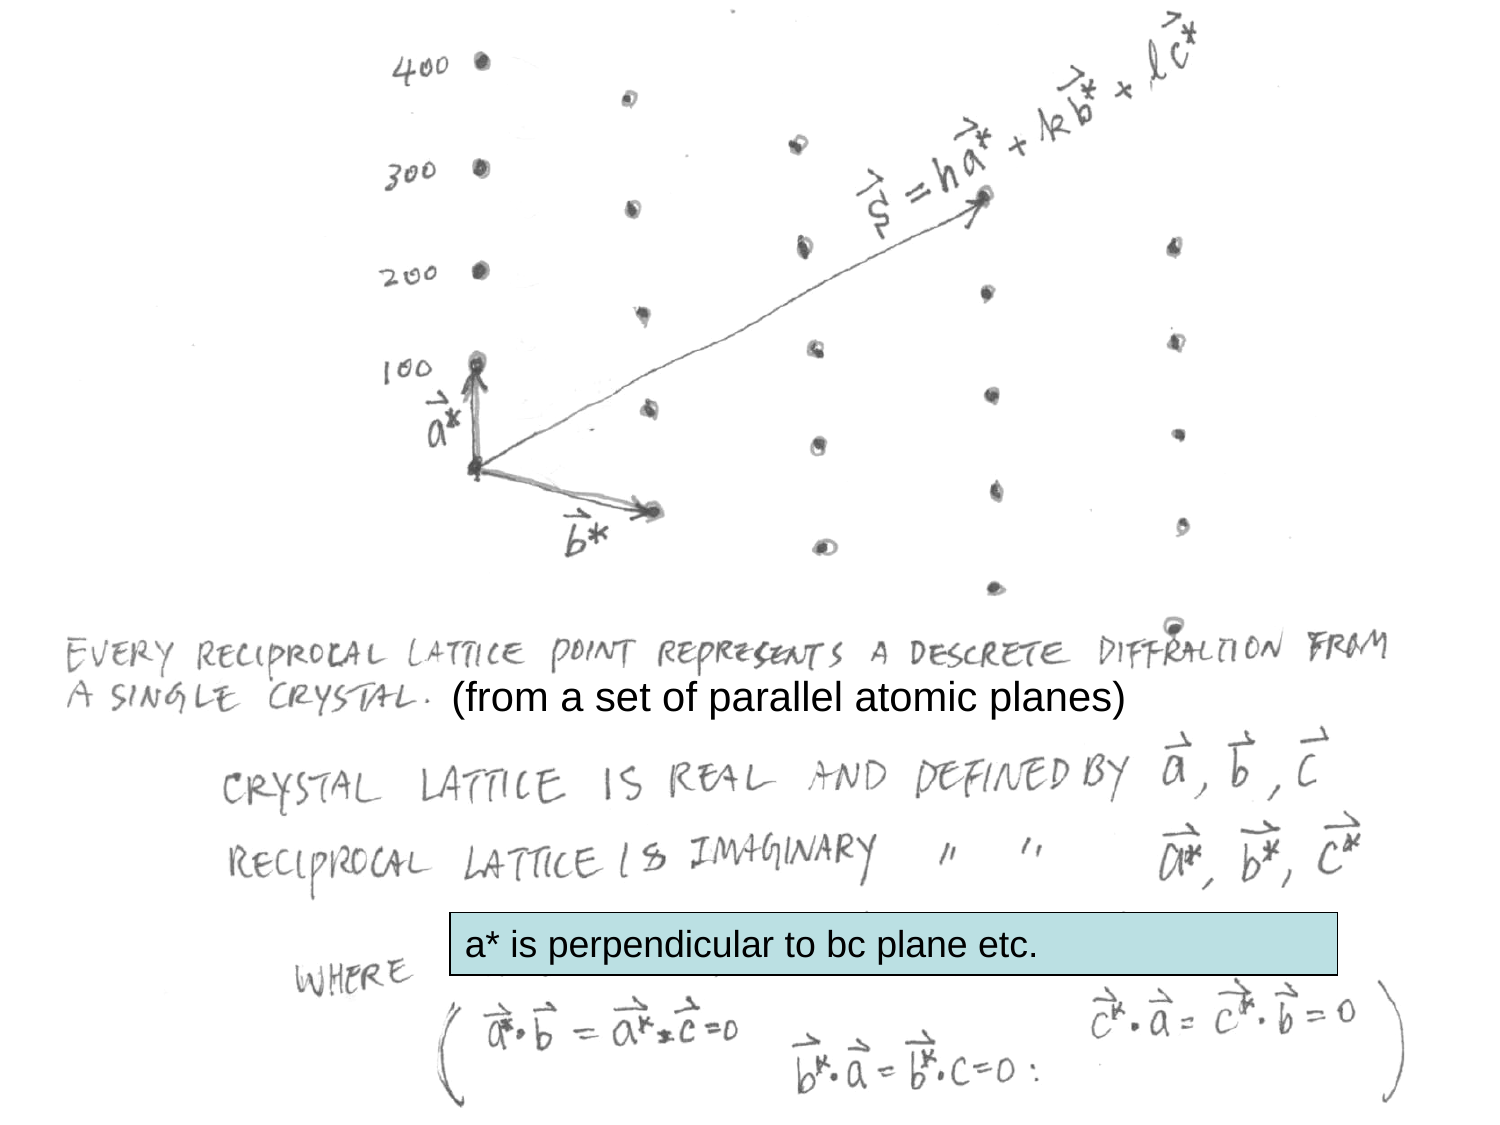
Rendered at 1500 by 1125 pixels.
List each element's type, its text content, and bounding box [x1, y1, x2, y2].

text_box (from a set of parallel atomic planes) [436, 662, 1142, 728]
picture [50, 7, 1413, 1125]
text_box a* is perpendicular to bc plane etc. [450, 912, 1347, 973]
